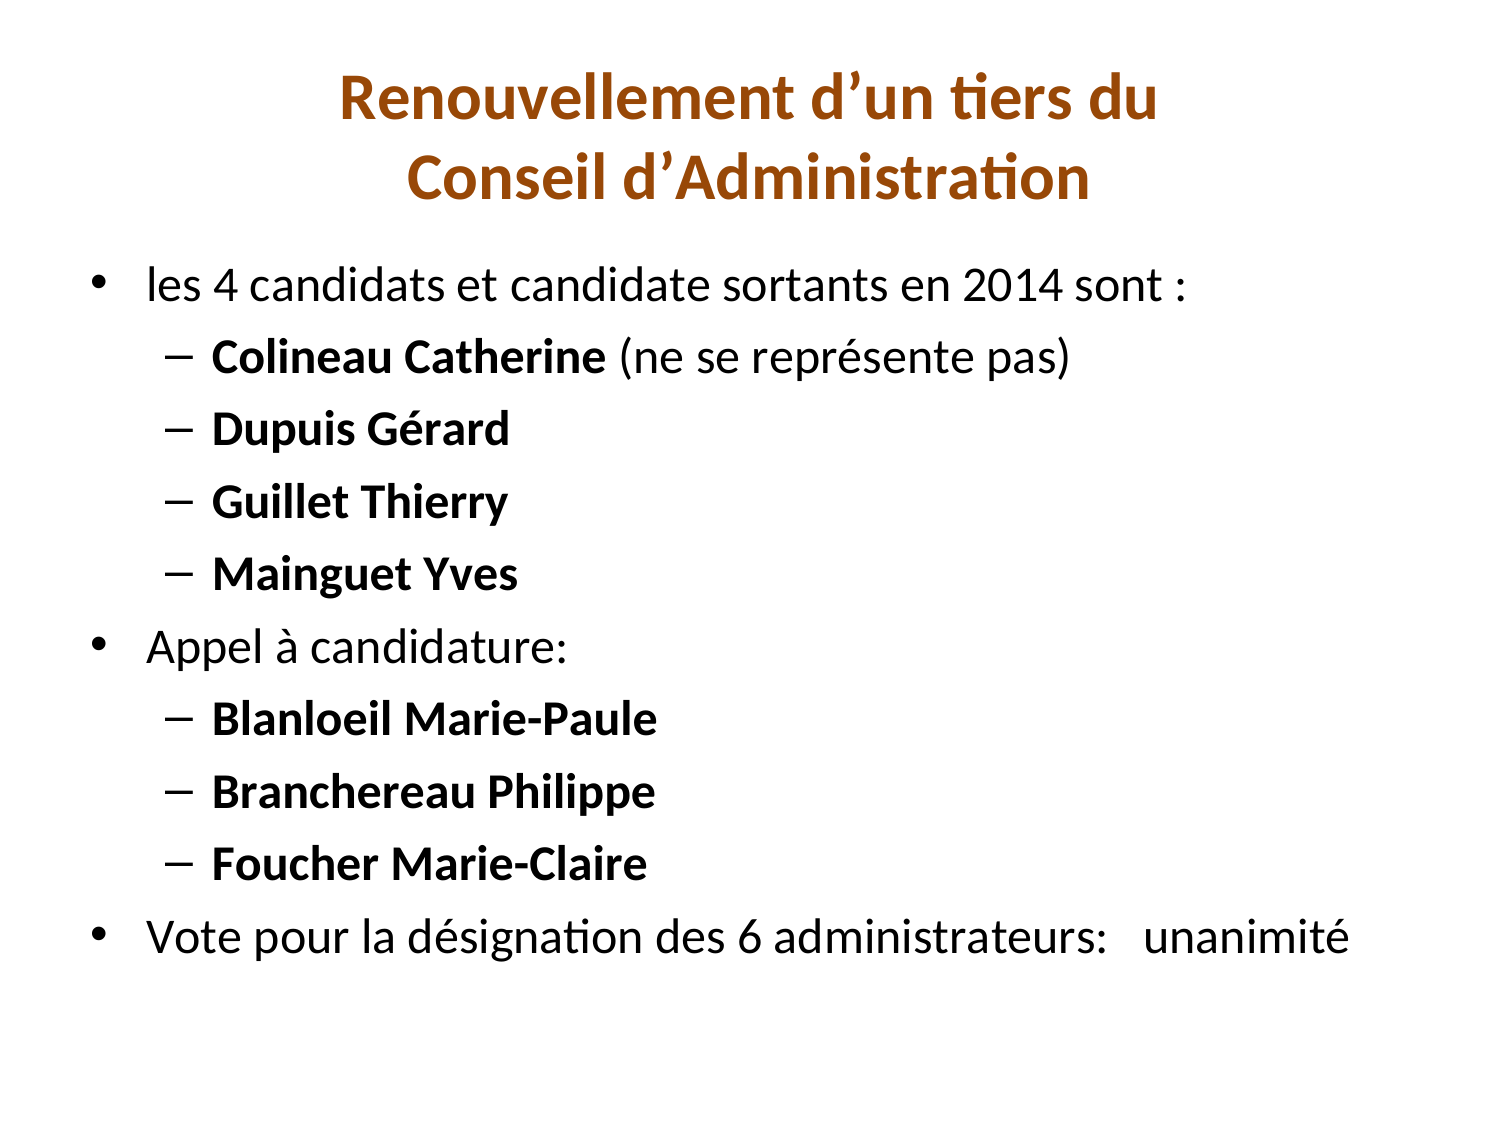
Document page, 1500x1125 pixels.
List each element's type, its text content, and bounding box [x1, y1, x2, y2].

list les 4 candidats et candidate sortants en 2014 sont : Colineau Catherine (ne se représente pas) Dupuis Gérard Guillet Thierry Mainguet Yves Appel à candidature: Blanloeil Marie-Paule Branchereau Philippe Foucher Marie-Claire Vote pour la désignation des 6 administrateurs: unanimité [75, 243, 1426, 1071]
title Renouvellement d’un tiers du Conseil d’Administration [75, 45, 1426, 220]
